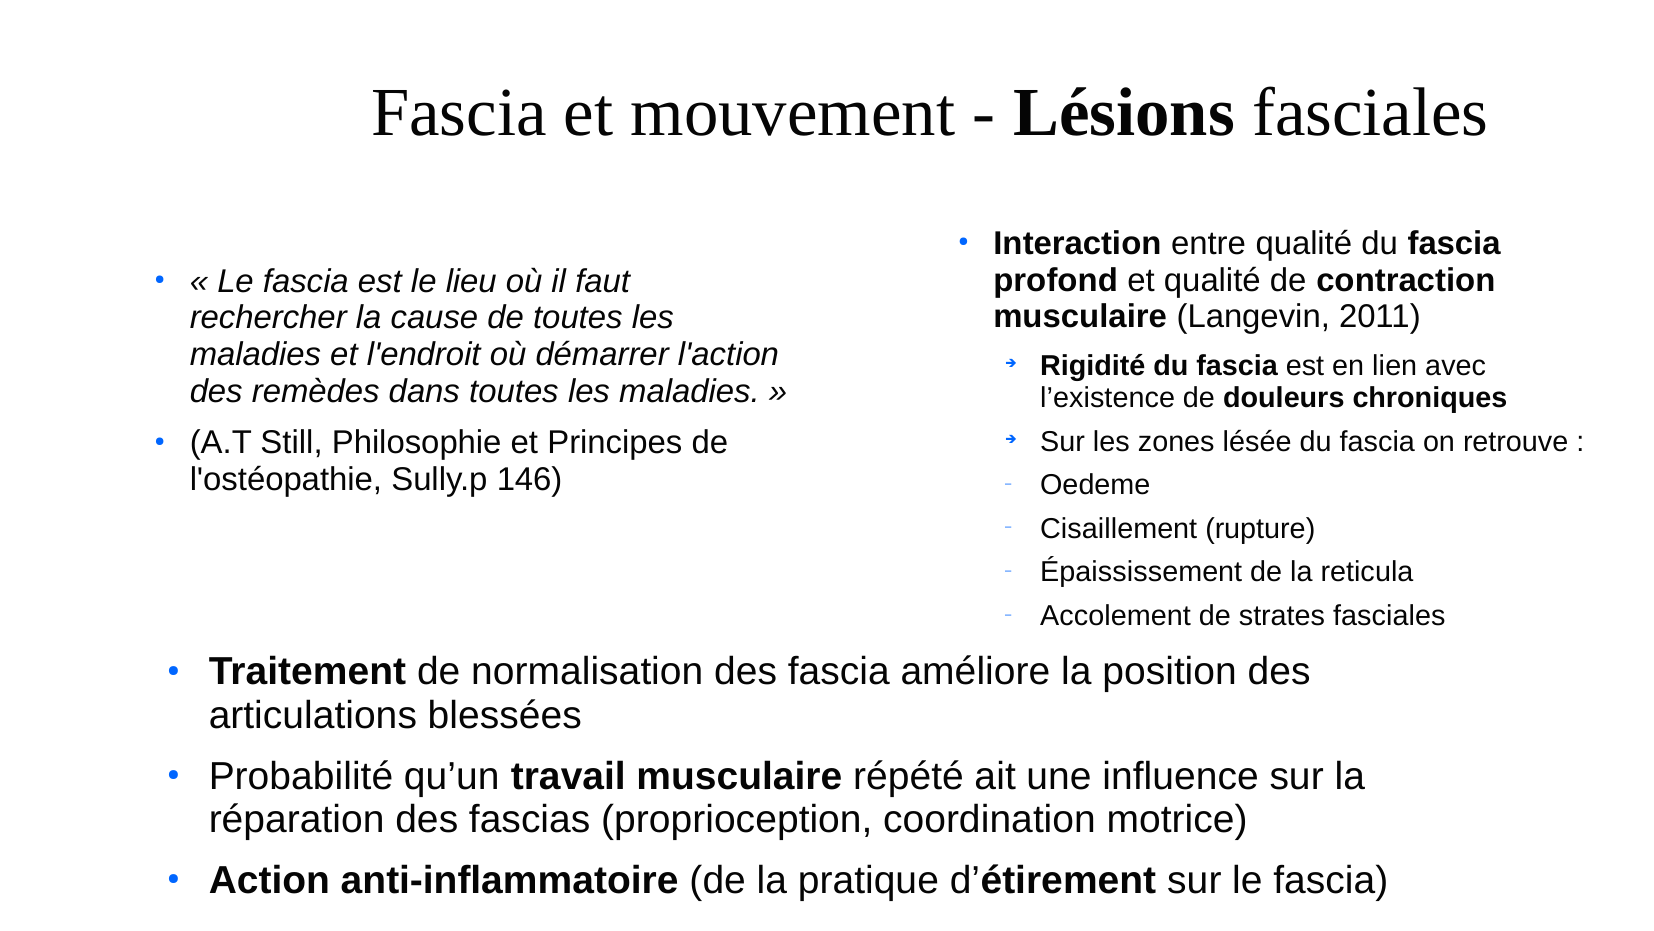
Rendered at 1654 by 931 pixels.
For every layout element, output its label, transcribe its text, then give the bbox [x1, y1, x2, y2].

list « Le fascia est le lieu où il faut rechercher la cause de toutes les maladies et l'endroit où démarrer l'action des remèdes dans toutes les maladies. » (A.T Still, Philosophie et Principes de l'ostéopathie, Sully.p 146) [142, 262, 792, 520]
list Interaction entre qualité du fascia profond et qualité de contraction musculaire (Langevin, 2011) Rigidité du fascia est en lien avec l’existence de douleurs chroniques Sur les zones lésée du fascia on retrouve : Oedeme Cisaillement (rupture) Épaississement de la reticula Accolement de strates fasciales [946, 224, 1595, 638]
title Fascia et mouvement - Lésions fasciales [265, 35, 1595, 189]
list Traitement de normalisation des fascia améliore la position des articulations blessées Probabilité qu’un travail musculaire répété ait une influence sur la réparation des fascias (proprioception, coordination motrice) Action anti-inflammatoire (de la pratique d’étirement sur le fascia) [153, 649, 1483, 907]
